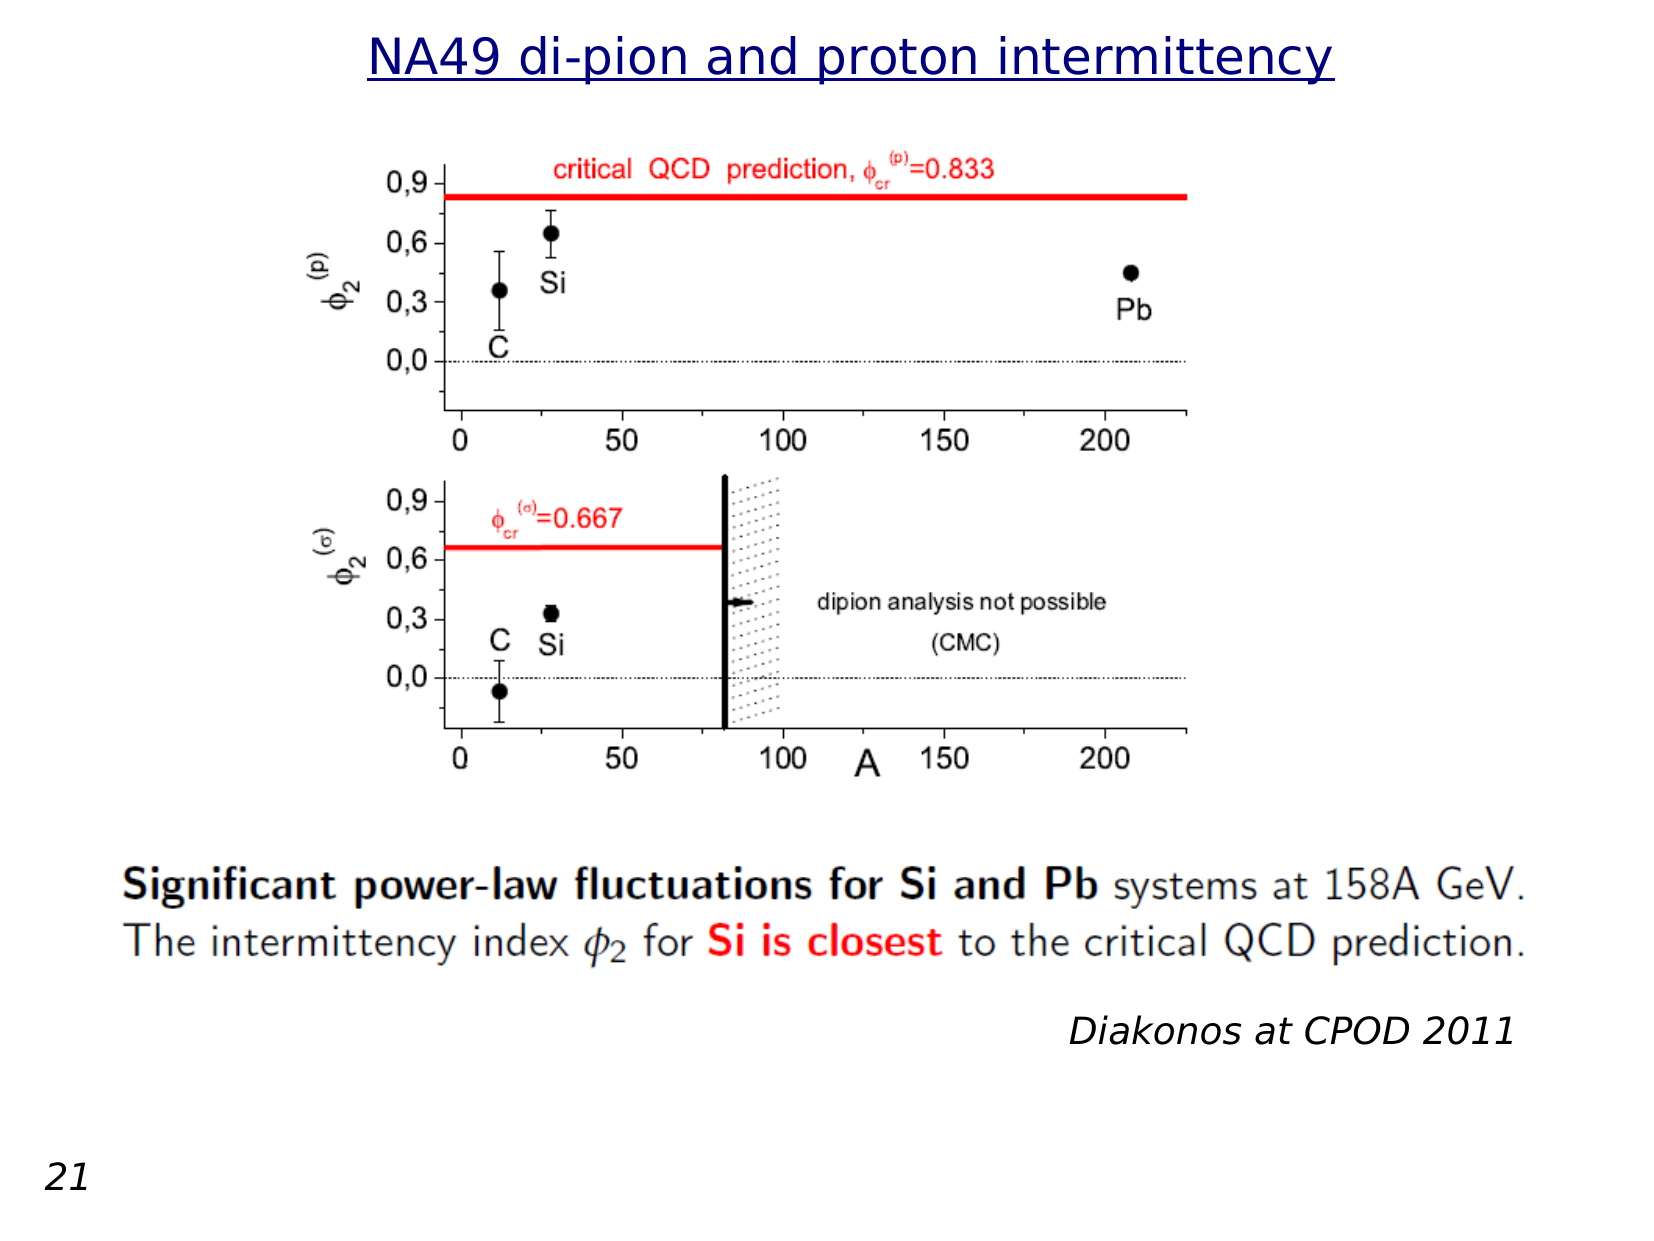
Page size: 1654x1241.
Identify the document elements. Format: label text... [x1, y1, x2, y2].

text_box Diakonos at CPOD 2011 [1068, 1010, 1519, 1054]
text_box NA49 di-pion and proton intermittency [367, 28, 1336, 87]
picture [99, 103, 1556, 1005]
